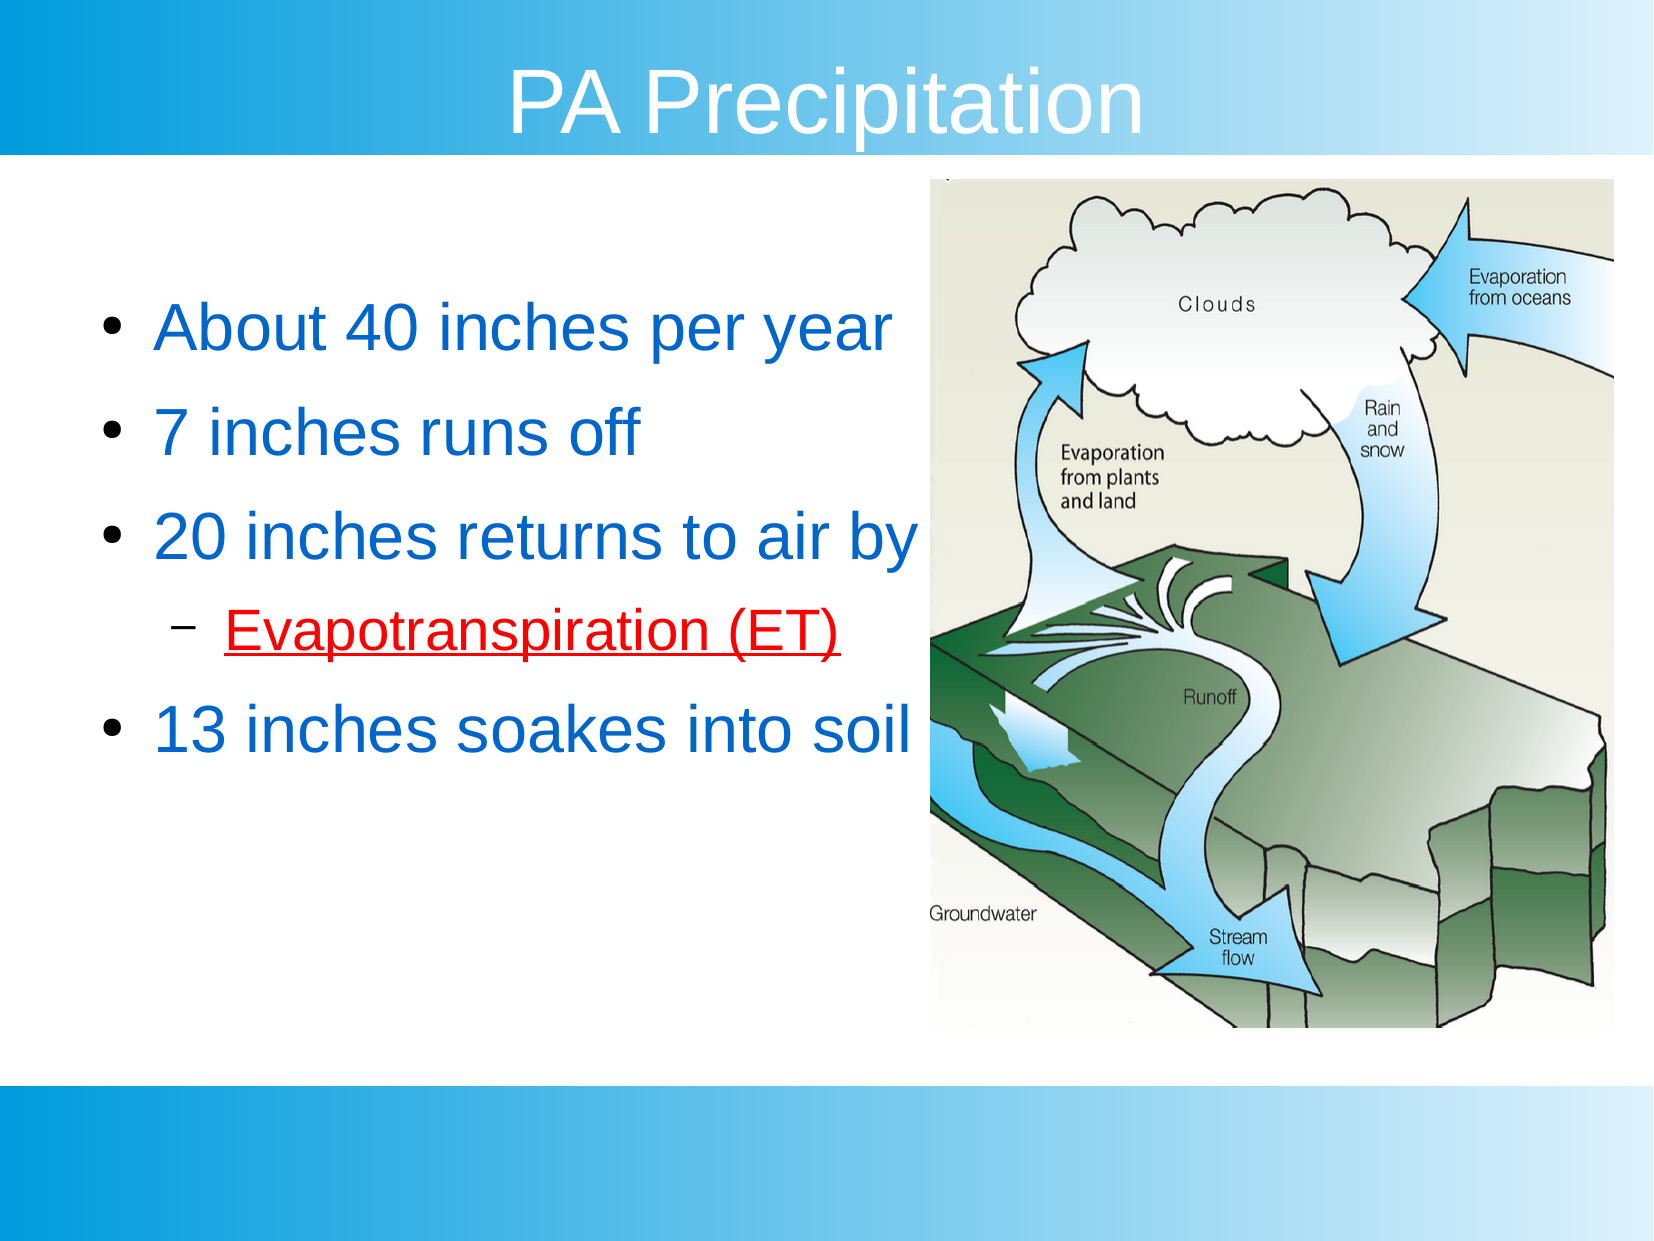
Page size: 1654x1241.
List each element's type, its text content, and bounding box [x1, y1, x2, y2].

title PA Precipitation [82, 49, 1571, 155]
picture [930, 179, 1614, 1028]
list About 40 inches per year 7 inches runs off 20 inches returns to air by Evapotranspiration (ET) 13 inches soakes into soil [82, 290, 930, 1010]
